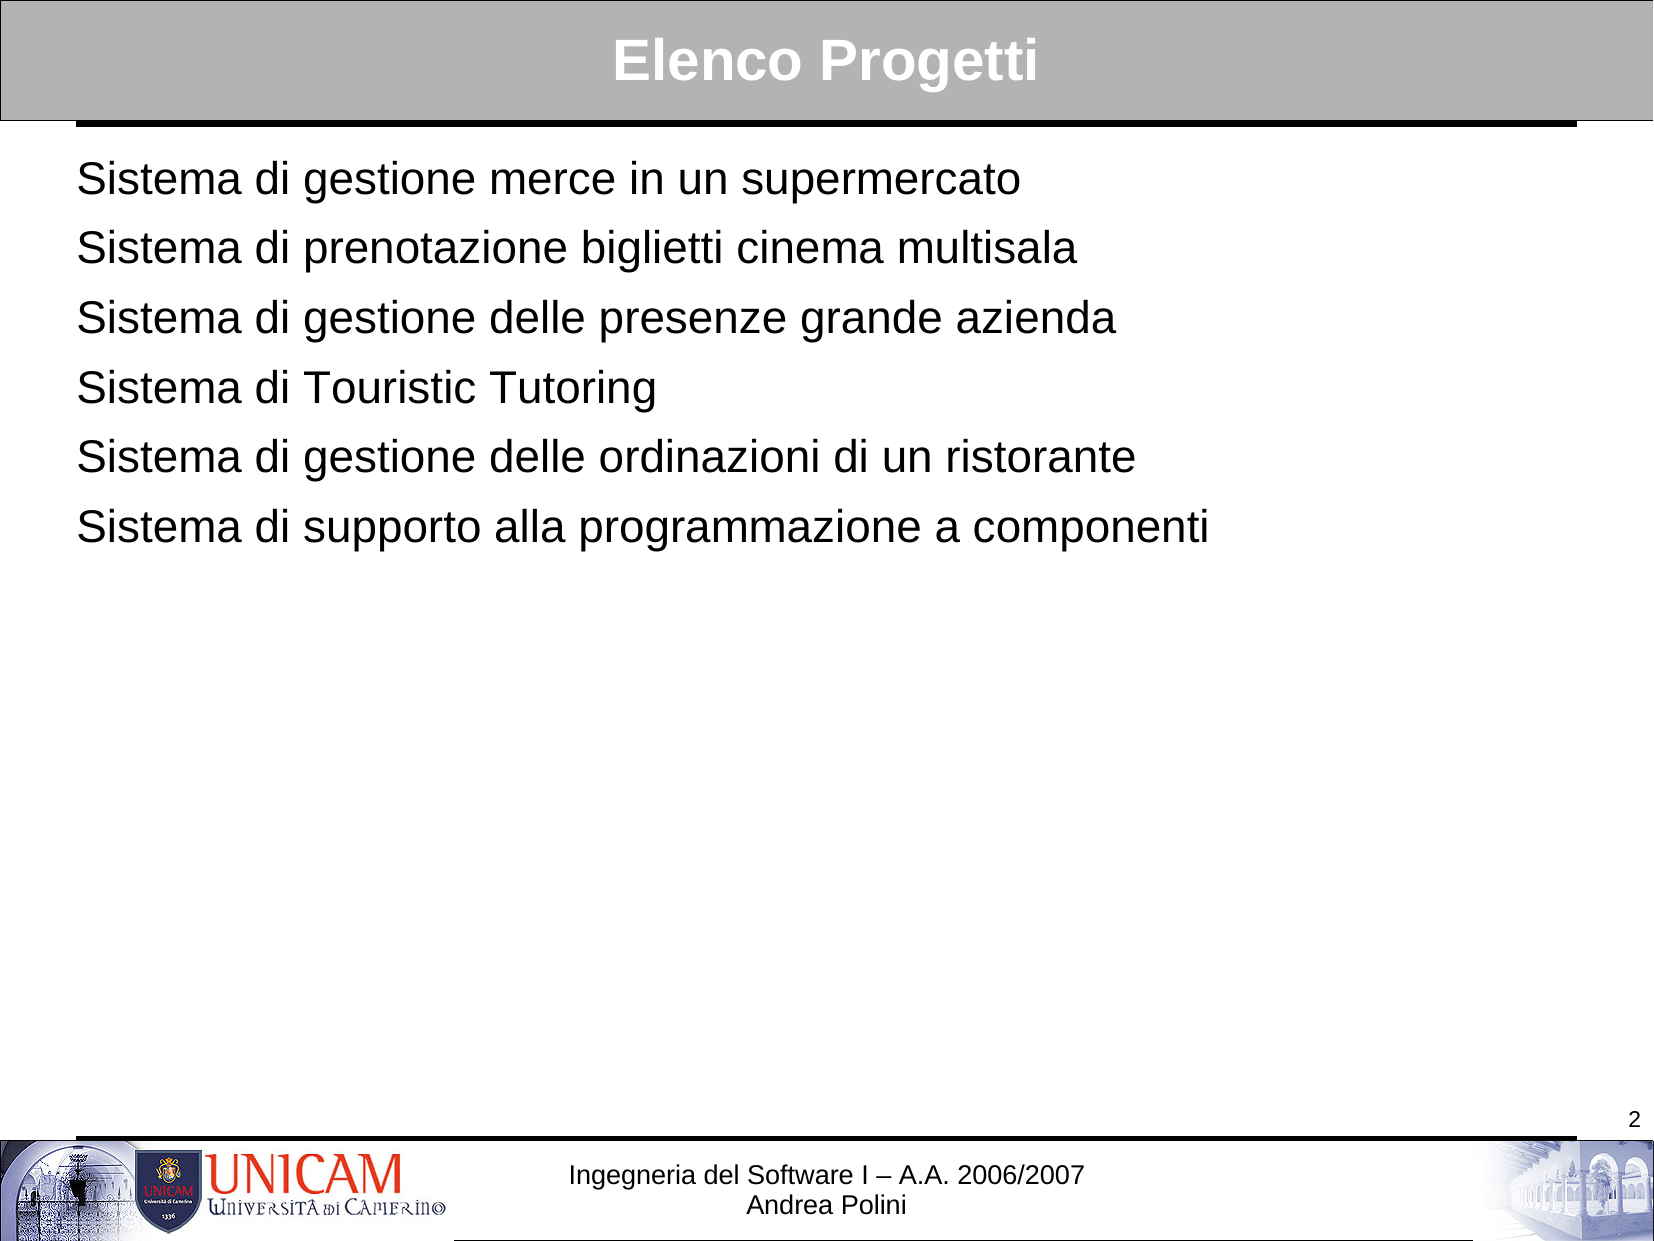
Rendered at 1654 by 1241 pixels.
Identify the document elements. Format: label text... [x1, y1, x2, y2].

list Sistema di gestione merce in un supermercato Sistema di prenotazione biglietti cinema multisala Sistema di gestione delle presenze grande azienda Sistema di Touristic Tutoring Sistema di gestione delle ordinazioni di un ristorante Sistema di supporto alla programmazione a componenti [76, 152, 1577, 671]
title Elenco Progetti [0, 0, 1653, 121]
picture [0, 1141, 454, 1241]
picture [1473, 1141, 1654, 1241]
